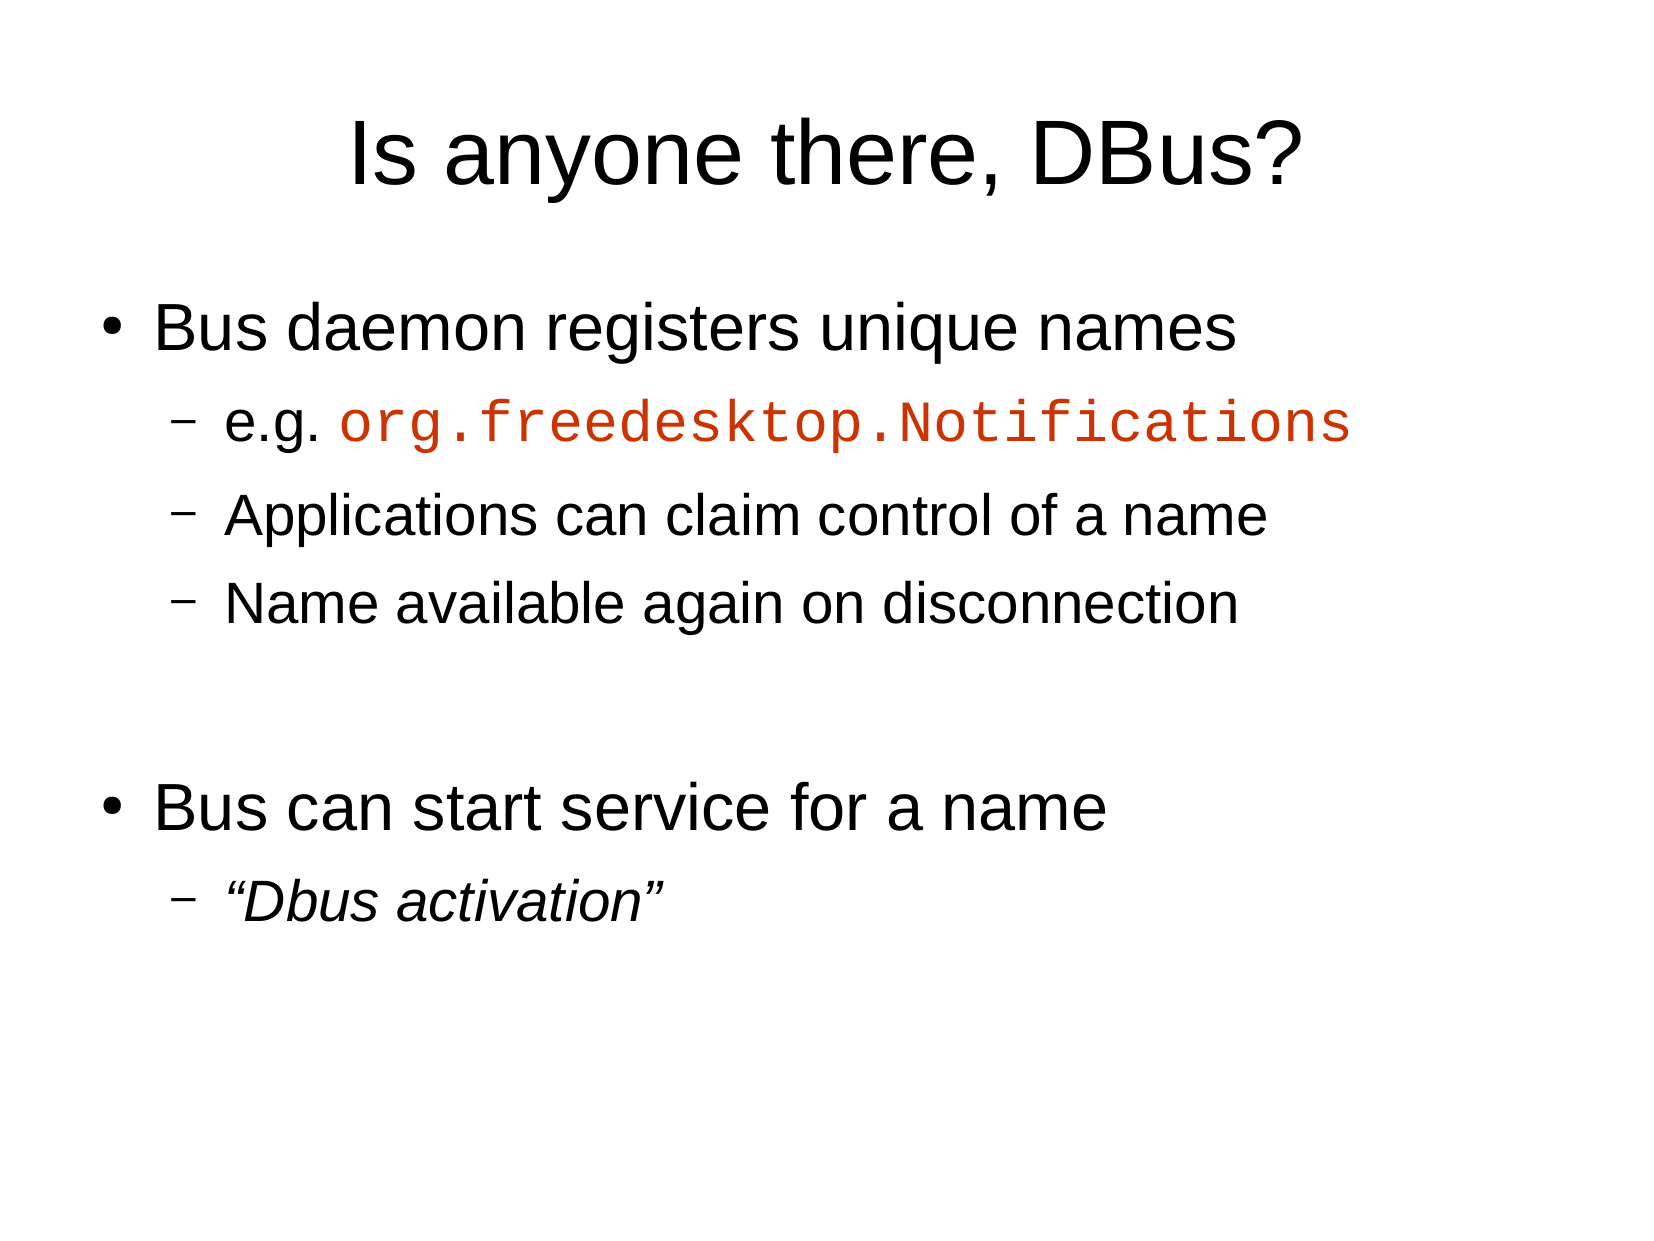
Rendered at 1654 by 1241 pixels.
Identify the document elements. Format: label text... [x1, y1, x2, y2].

title Is anyone there, DBus? [82, 49, 1571, 257]
list Bus daemon registers unique names e.g. org.freedesktop.Notifications Applications can claim control of a name Name available again on disconnection Bus can start service for a name “Dbus activation” [82, 290, 1571, 1010]
